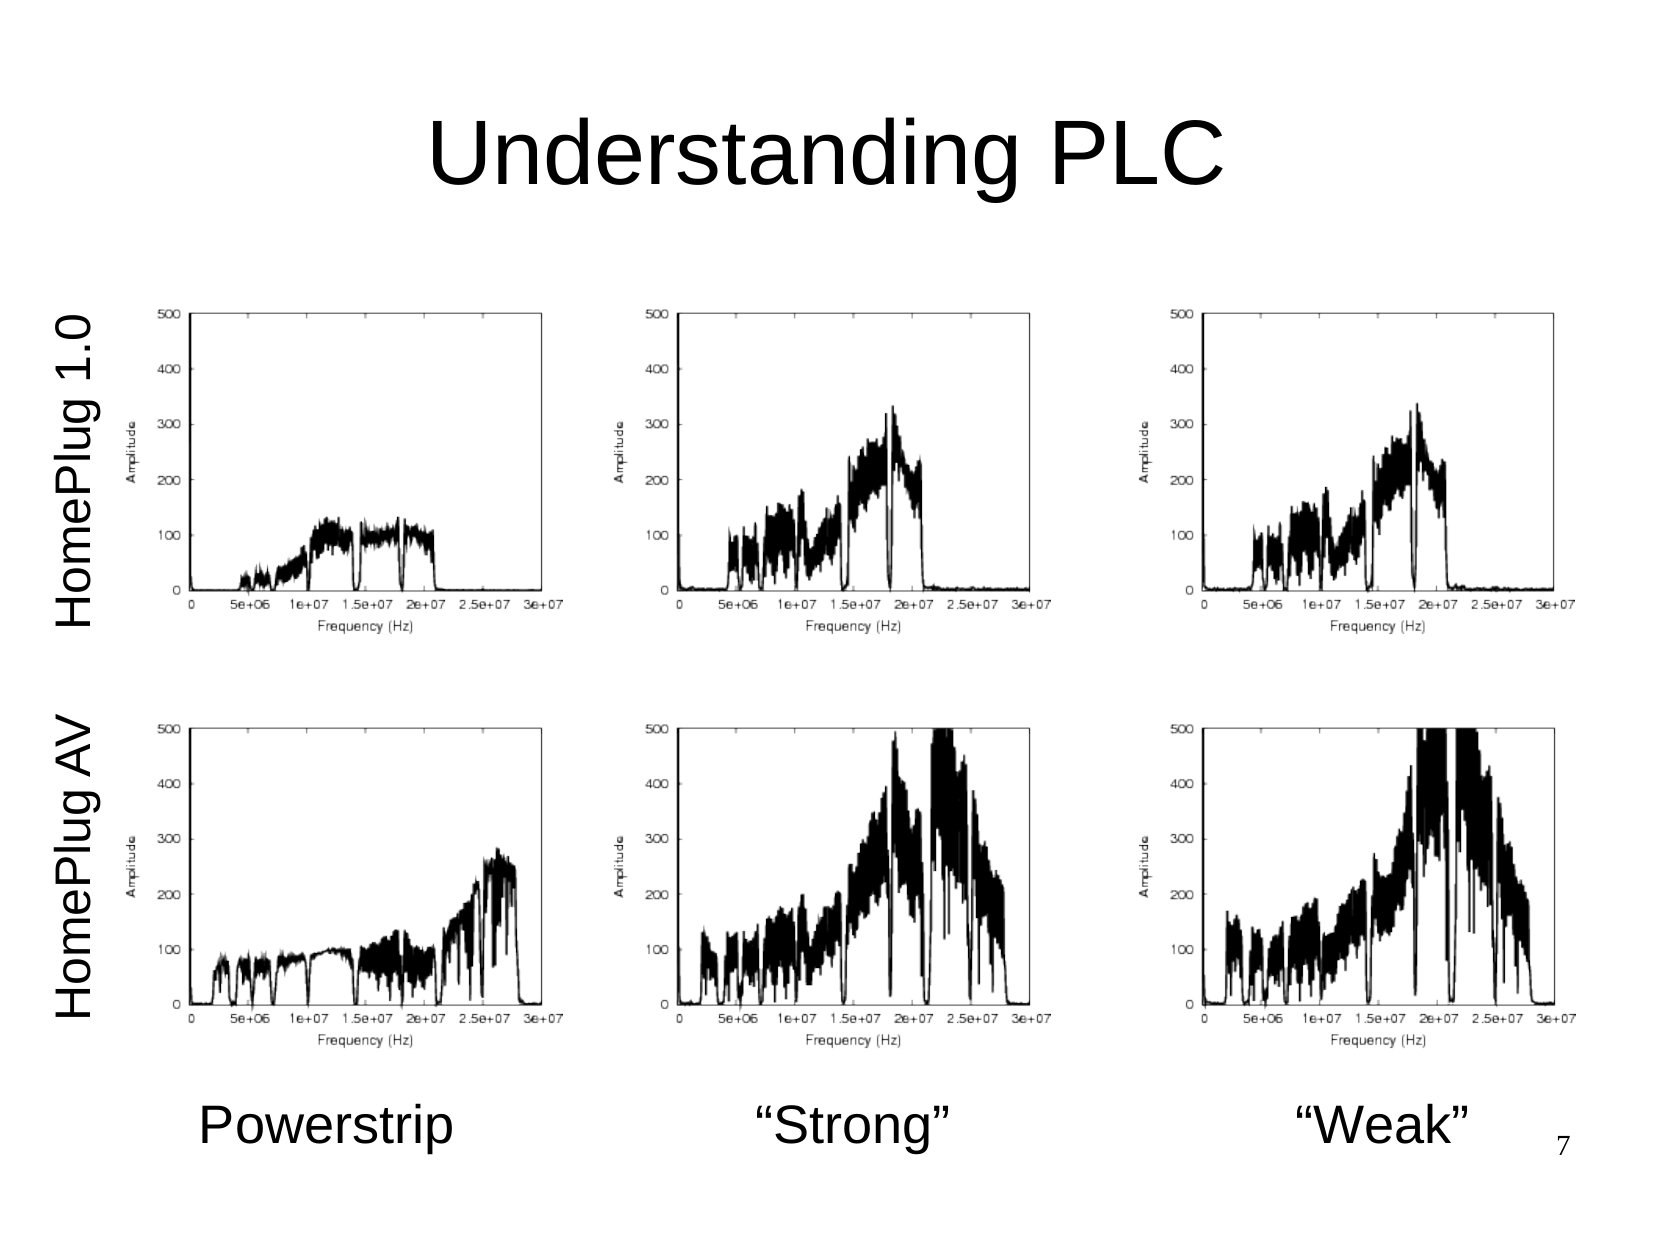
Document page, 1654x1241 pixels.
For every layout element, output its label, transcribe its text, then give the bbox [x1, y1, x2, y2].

picture [600, 712, 1051, 1050]
text_box Powerstrip “Strong” “Weak” [169, 1087, 1486, 1163]
picture [112, 712, 563, 1050]
picture [1125, 712, 1576, 1051]
picture [1125, 297, 1575, 636]
picture [600, 297, 1051, 636]
text_box HomePlug AV HomePlug 1.0 [37, 299, 109, 1037]
picture [112, 297, 563, 636]
title Understanding PLC [82, 0, 1571, 313]
